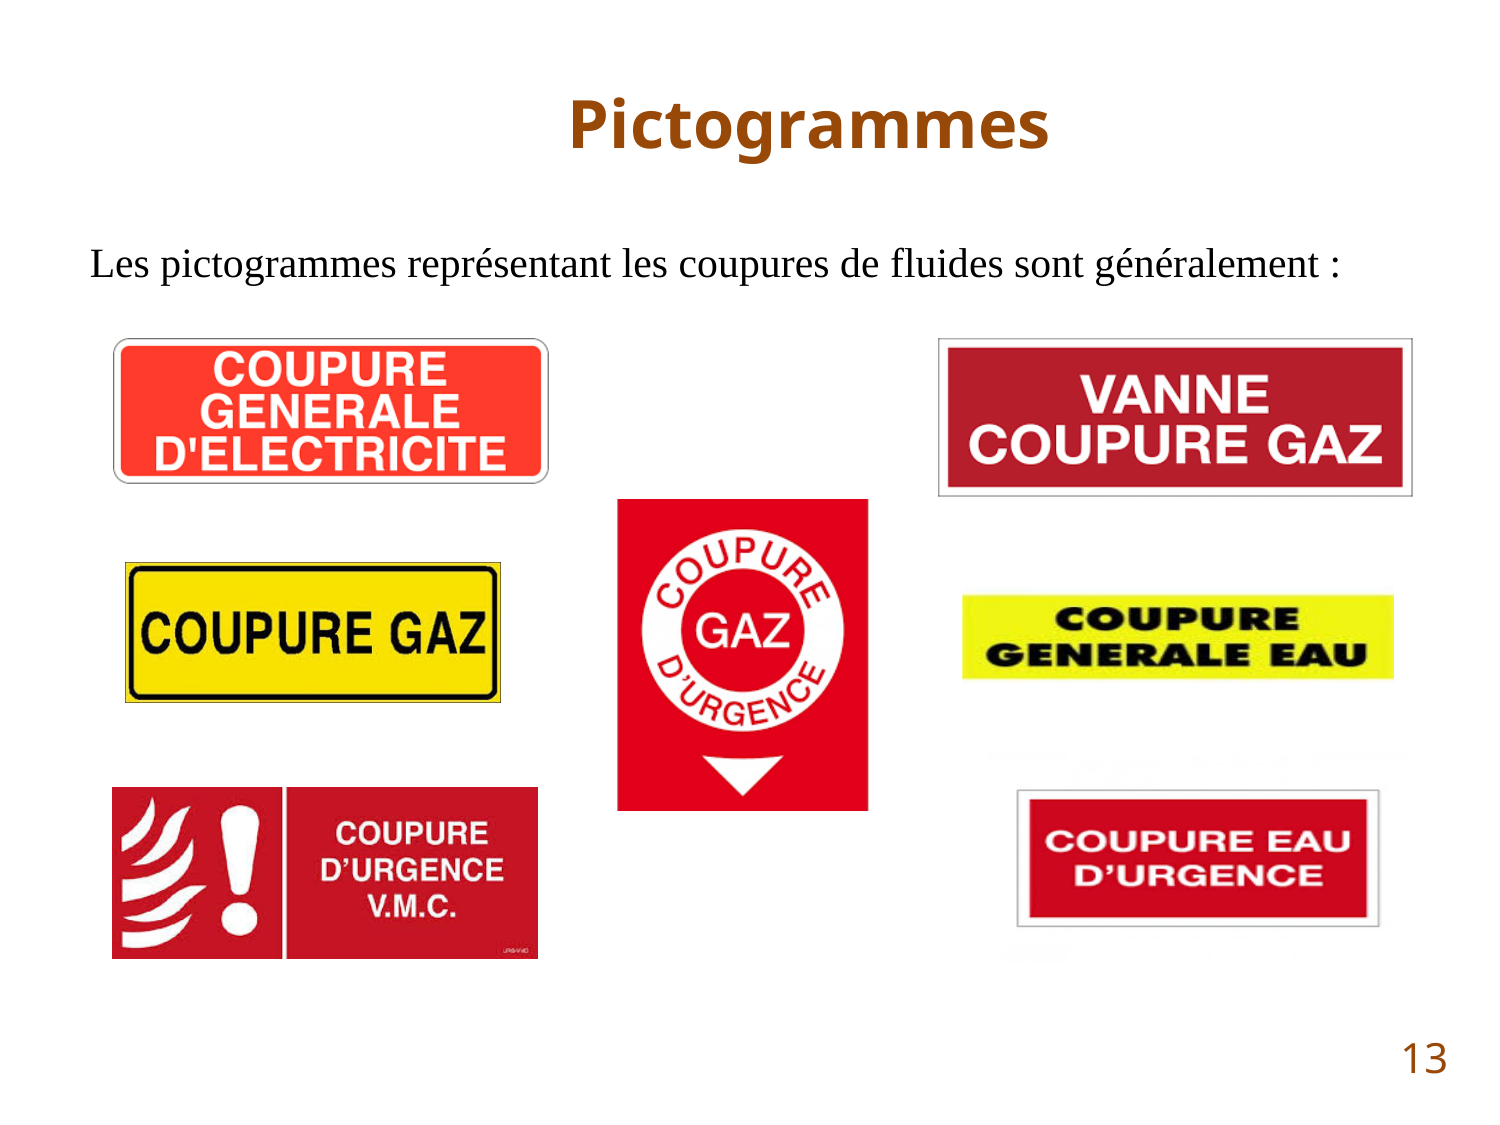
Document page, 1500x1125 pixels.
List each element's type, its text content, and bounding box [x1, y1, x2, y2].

picture [125, 562, 501, 703]
picture [112, 787, 538, 959]
picture [937, 337, 1414, 498]
text_box Les pictogrammes représentant les coupures de fluides sont généralement : [75, 224, 1419, 294]
picture [587, 499, 899, 811]
picture [112, 337, 550, 485]
text_box <numéro> [1113, 1029, 1464, 1090]
title Pictogrammes [183, 45, 1454, 200]
picture [987, 750, 1410, 963]
picture [962, 562, 1394, 713]
